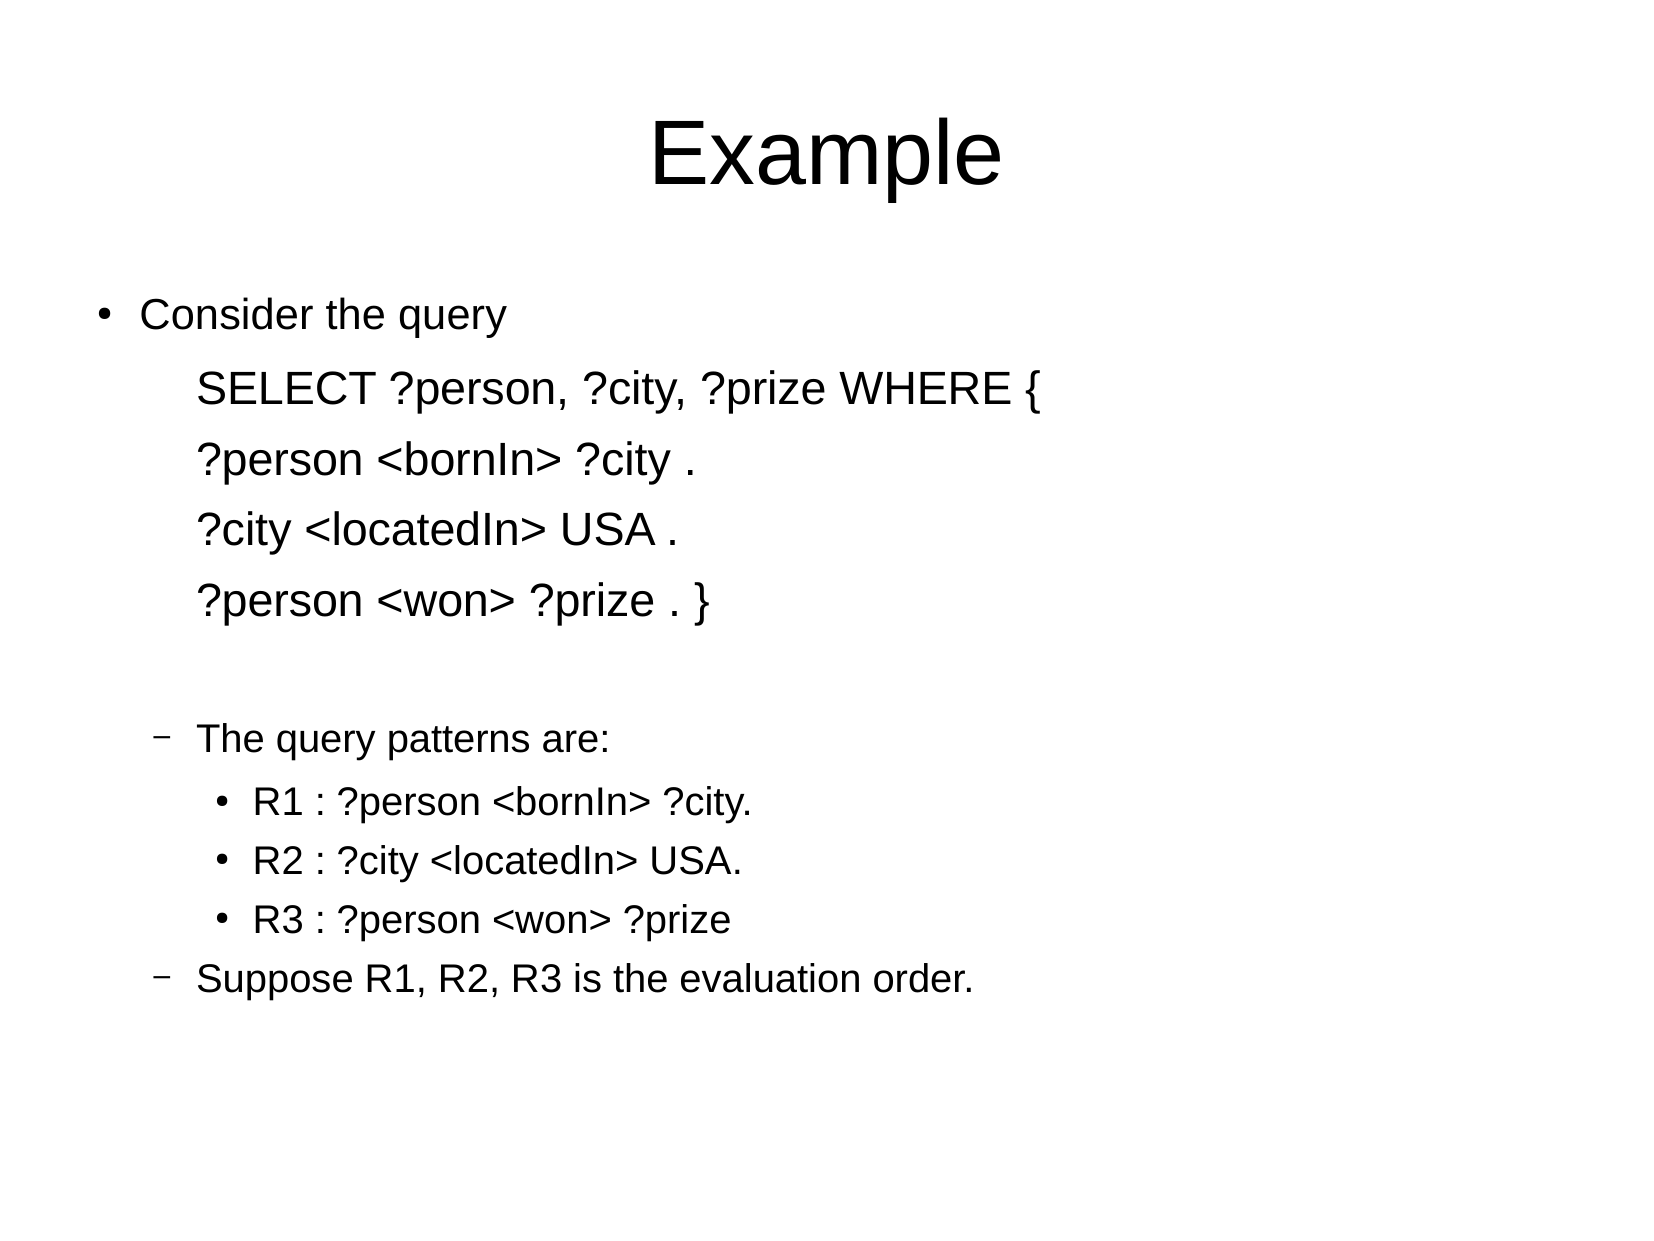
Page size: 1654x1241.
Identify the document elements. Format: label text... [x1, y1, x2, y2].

list Consider the query SELECT ?person, ?city, ?prize WHERE { ?person <bornIn> ?city . ?city <locatedIn> USA . ?person <won> ?prize . } The query patterns are: R1 : ?person <bornIn> ?city. R2 : ?city <locatedIn> USA. R3 : ?person <won> ?prize Suppose R1, R2, R3 is the evaluation order. [82, 290, 1571, 1010]
title Example [82, 49, 1571, 257]
